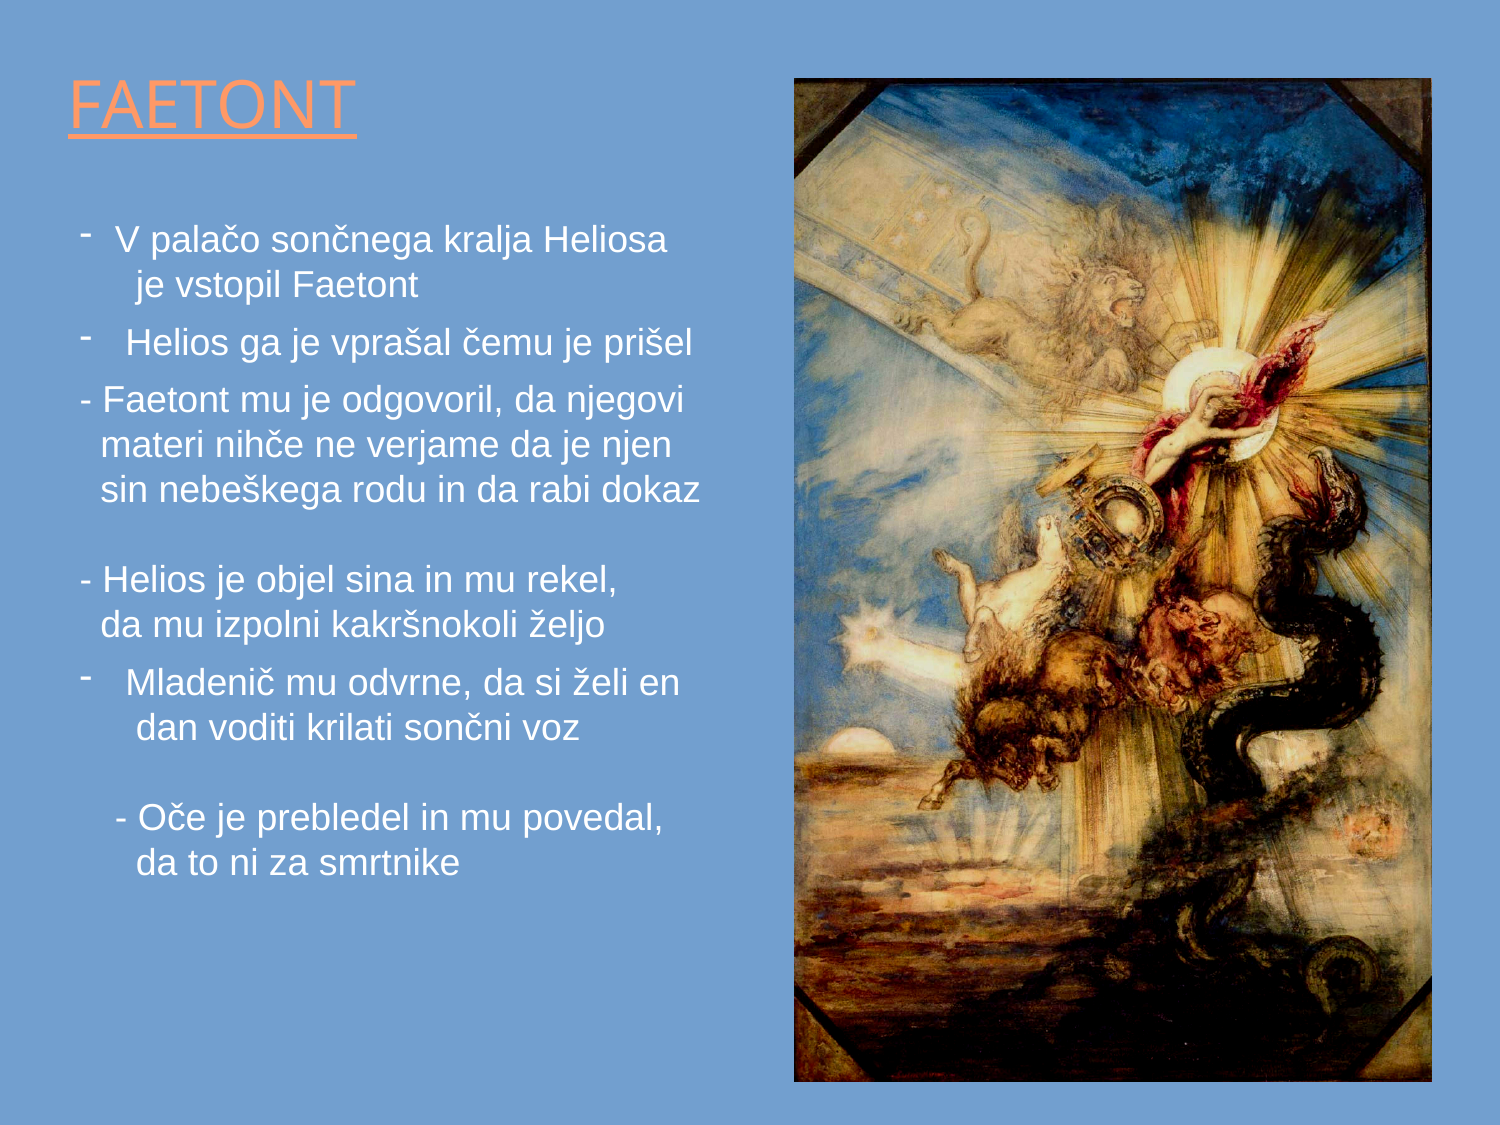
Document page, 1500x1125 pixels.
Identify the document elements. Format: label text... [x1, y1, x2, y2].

picture [794, 78, 1432, 1082]
text_box V palačo sončnega kralja Heliosa je vstopil Faetont Helios ga je vprašal čemu je prišel - Faetont mu je odgovoril, da njegovi materi nihče ne verjame da je njen sin nebeškega rodu in da rabi dokaz - Helios je objel sina in mu rekel, da mu izpolni kakršnokoli željo Mladenič mu odvrne, da si želi en dan voditi krilati sončni voz - Oče je prebledel in mu povedal, da to ni za smrtnike [64, 207, 794, 936]
text_box FAETONT [53, 54, 479, 150]
